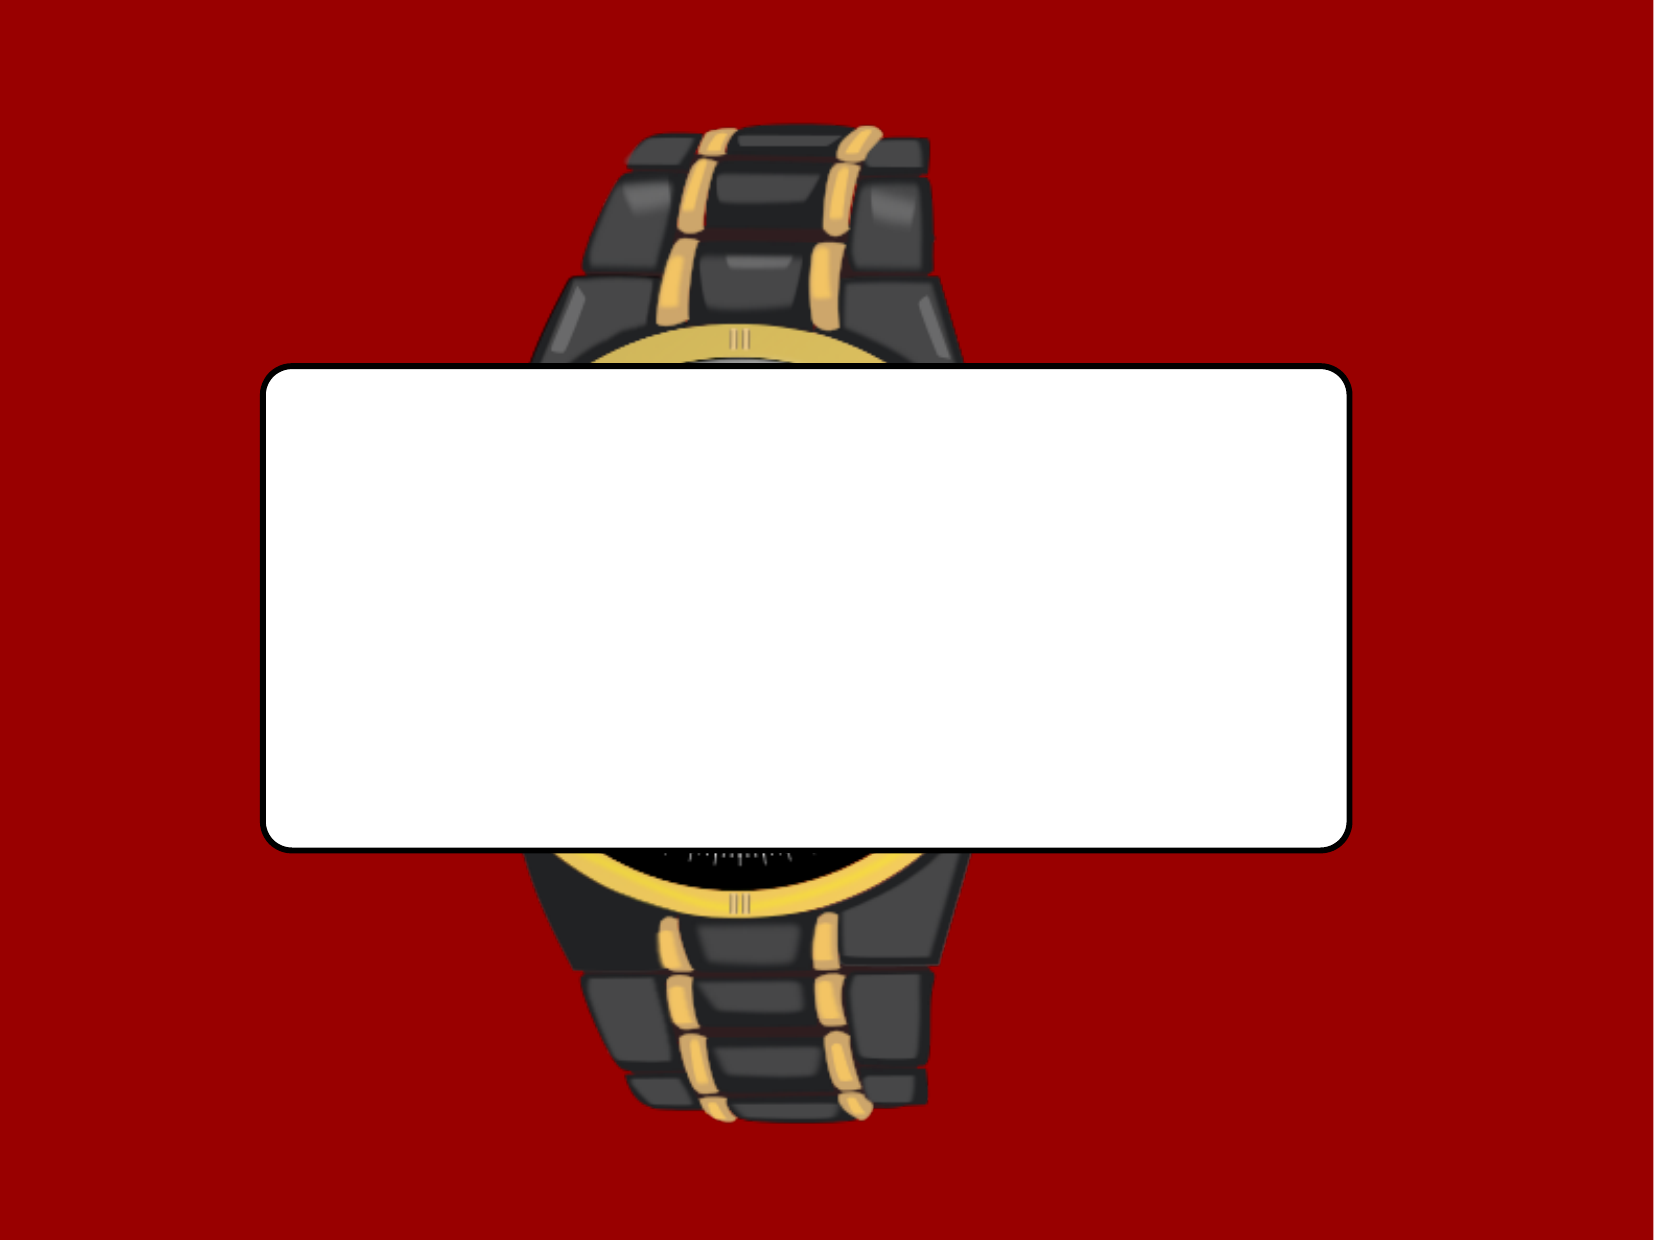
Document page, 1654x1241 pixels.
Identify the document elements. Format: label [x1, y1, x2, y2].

picture [341, 107, 1315, 366]
picture [341, 851, 1315, 1153]
text_box [262, 366, 1350, 851]
